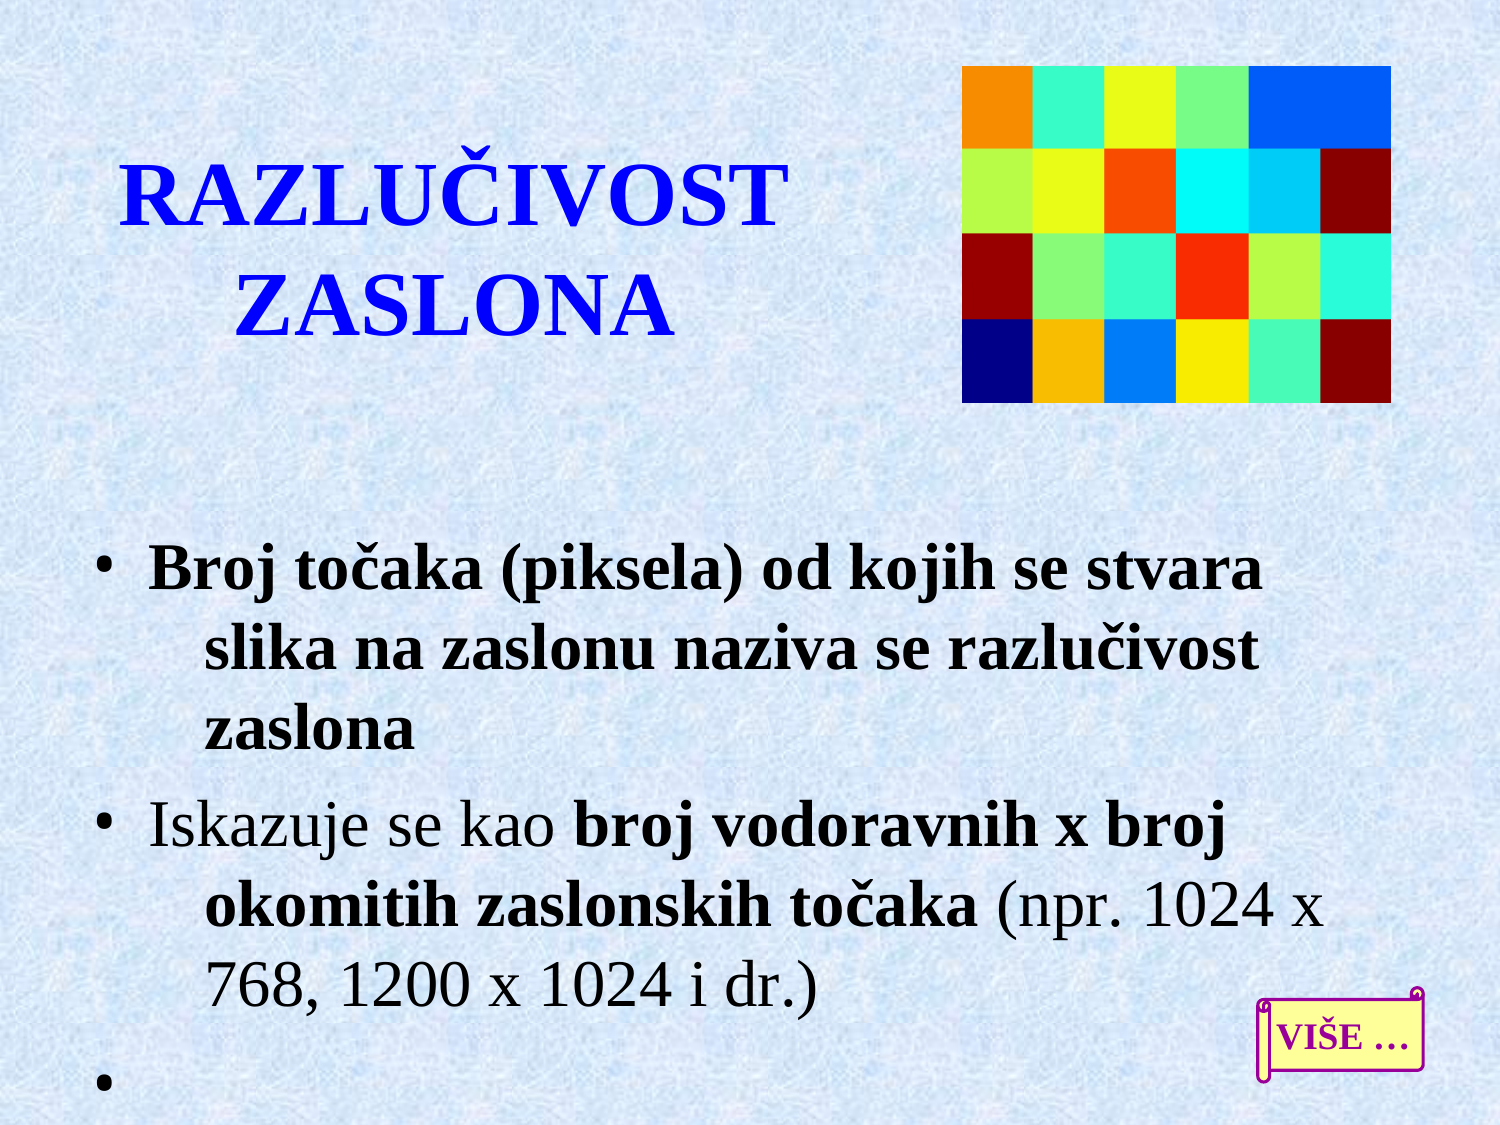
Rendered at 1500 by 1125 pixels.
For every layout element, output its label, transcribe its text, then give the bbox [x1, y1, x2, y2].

title RAZLUČIVOST ZASLONA [41, 125, 869, 362]
picture [962, 66, 1391, 403]
list Broj točaka (piksela) od kojih se stvara slika na zaslonu naziva se razlučivost zaslona Iskazuje se kao broj vodoravnih x broj okomitih zaslonskih točaka (npr. 1024 x 768, 1200 x 1024 i dr.) [76, 515, 1427, 1088]
text_box VIŠE … [1257, 987, 1424, 1083]
